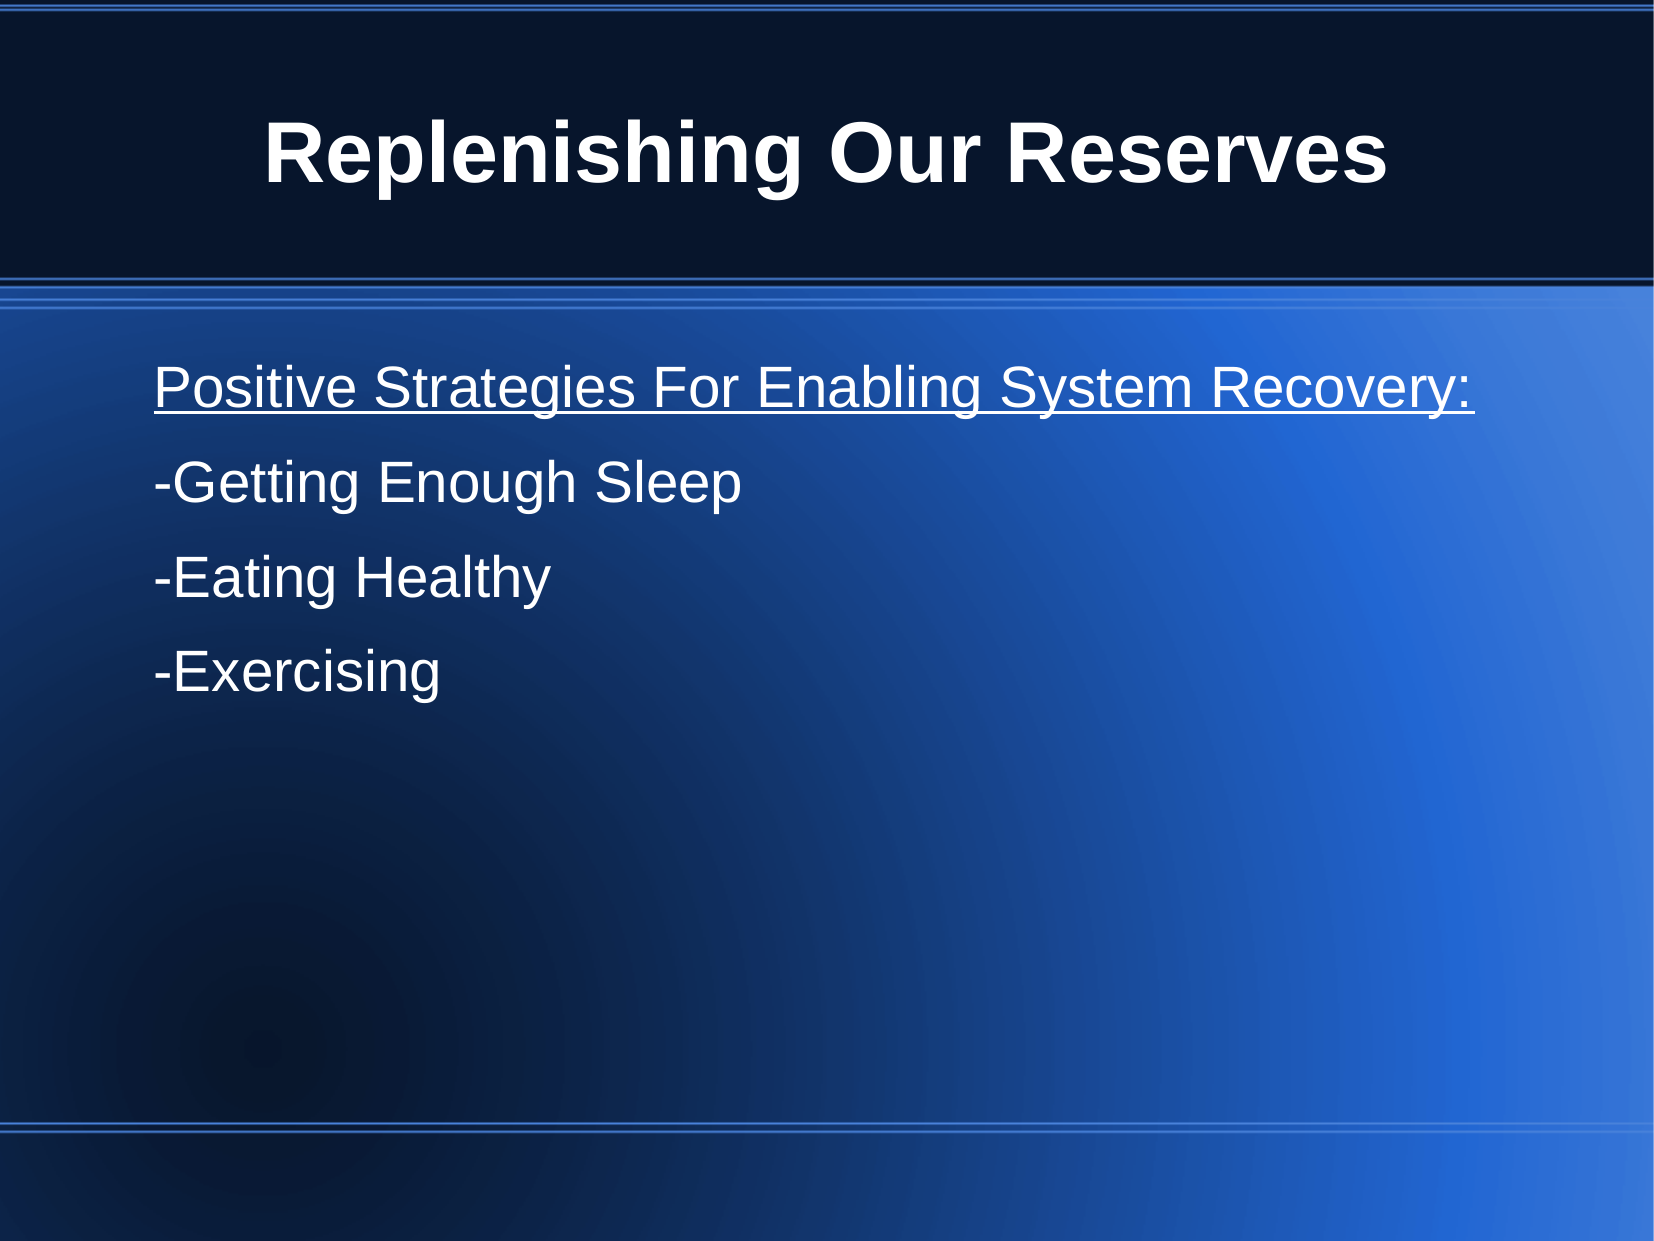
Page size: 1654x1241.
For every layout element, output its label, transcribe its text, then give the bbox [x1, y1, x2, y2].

list Positive Strategies For Enabling System Recovery: -Getting Enough Sleep -Eating Healthy -Exercising [82, 355, 1571, 1058]
title Replenishing Our Reserves [82, 49, 1571, 257]
picture [0, 0, 1654, 1241]
